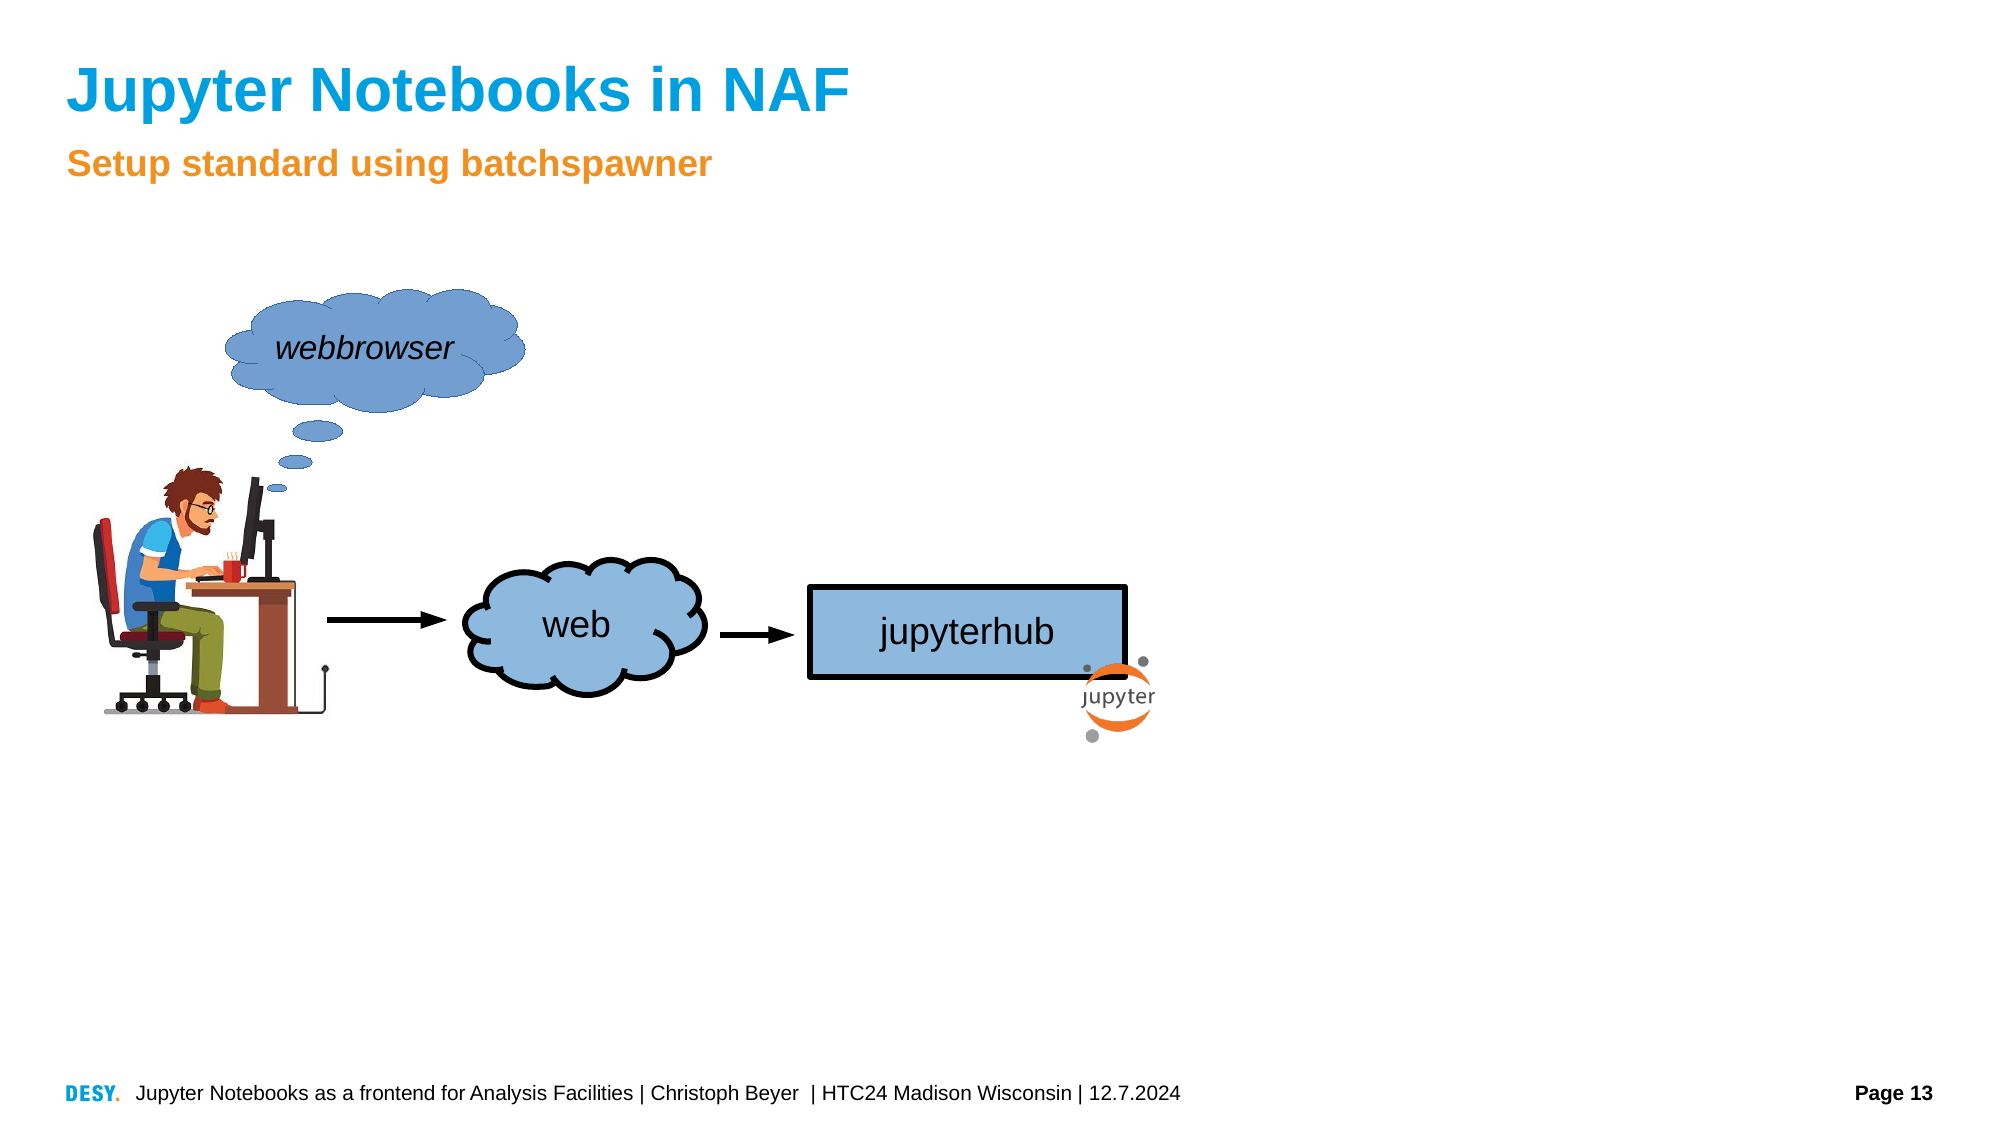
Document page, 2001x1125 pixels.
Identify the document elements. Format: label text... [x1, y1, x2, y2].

text_box Jupyter Notebooks as a frontend for Analysis Facilities | Christoph Beyer | HTC24 Madison Wisconsin | 12.7.2024 [129, 1079, 1762, 1110]
picture [1080, 655, 1156, 743]
text_box web [465, 559, 706, 696]
text_box webbrowser [225, 289, 526, 413]
title Jupyter Notebooks in NAF [66, 57, 1933, 132]
list Setup standard using batchspawner [66, 134, 1933, 197]
text_box jupyterhub [810, 586, 1126, 677]
text_box webbrowser [292, 420, 343, 442]
picture [43, 422, 376, 754]
text_box webbrowser [278, 455, 313, 469]
